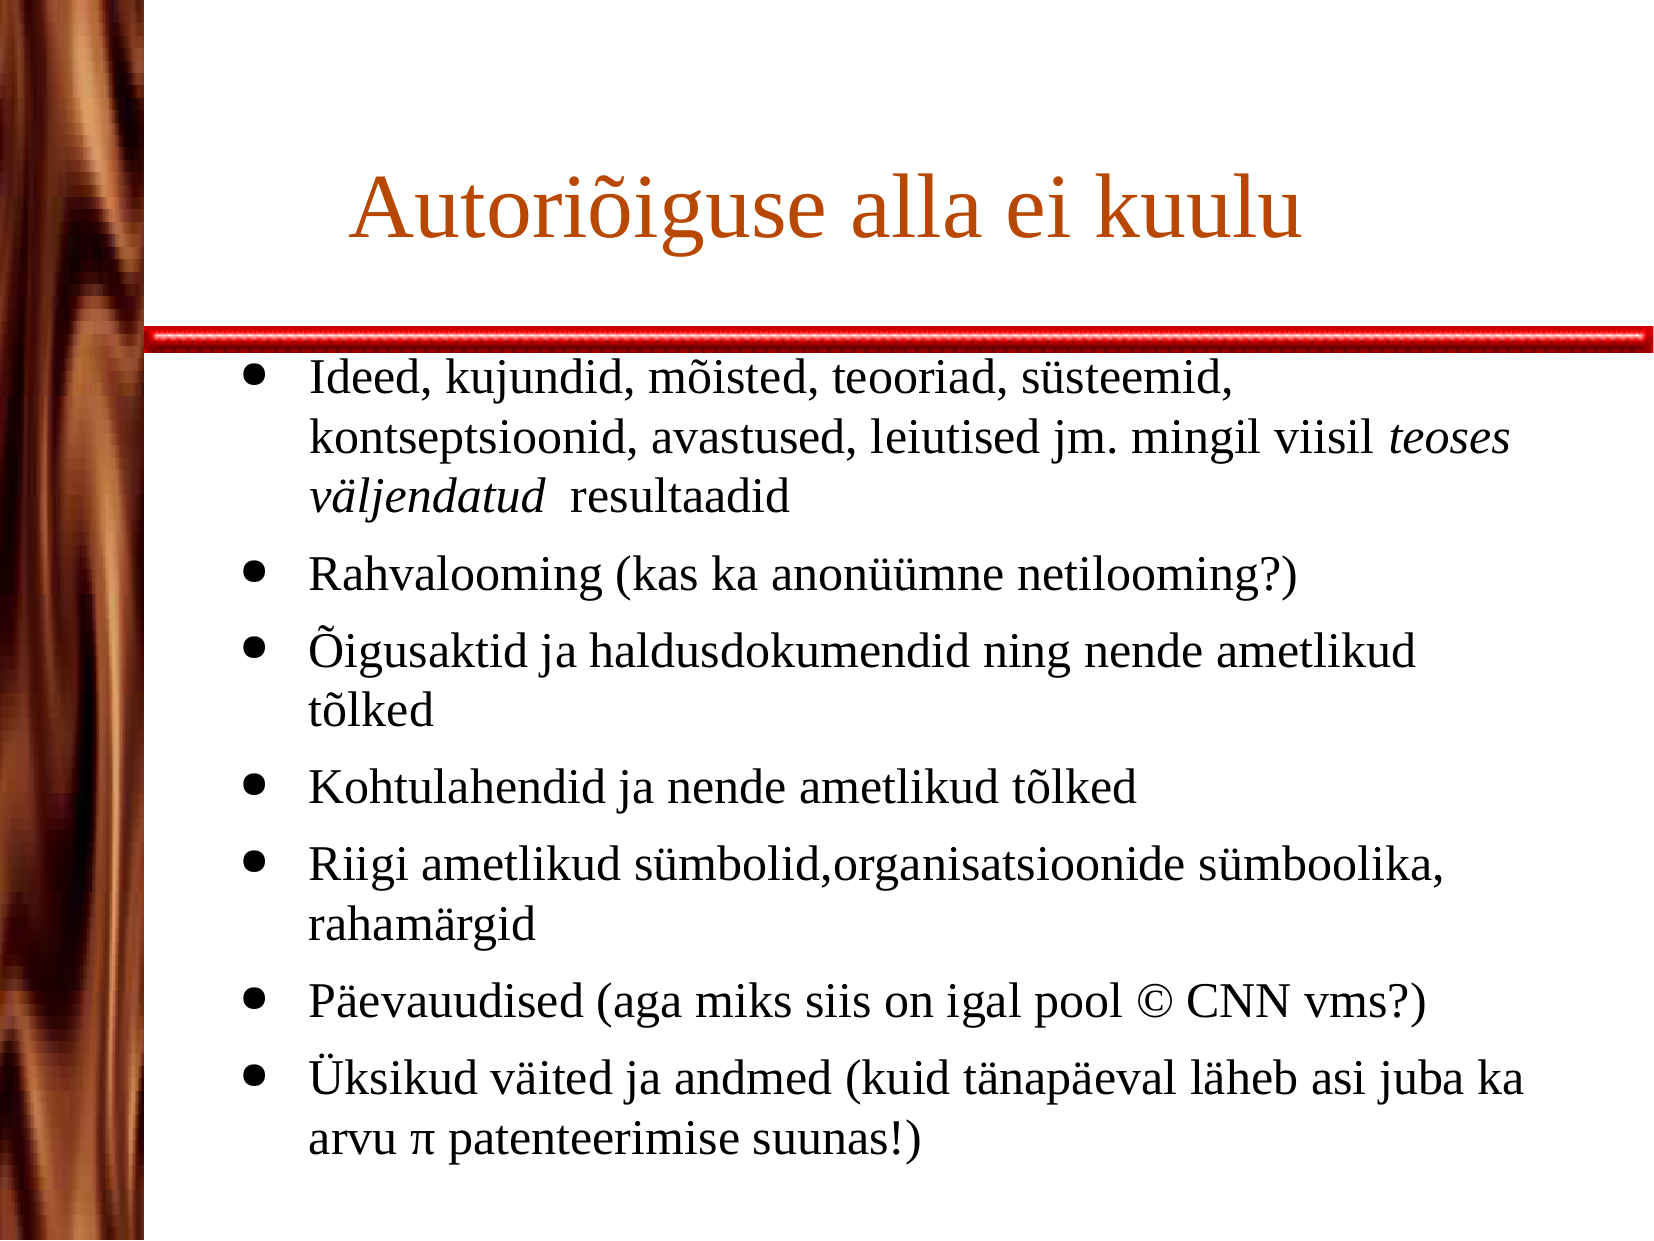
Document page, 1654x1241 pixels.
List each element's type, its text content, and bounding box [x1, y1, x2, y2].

title Autoriõiguse alla ei kuulu [121, 100, 1533, 312]
picture [0, 0, 1654, 1240]
list Ideed, kujundid, mõisted, teooriad, süsteemid, kontseptsioonid, avastused, leiutised jm. mingil viisil teoses väljendatud resultaadid Rahvalooming (kas ka anonüümne netilooming?) Õigusaktid ja haldusdokumendid ning nende ametlikud tõlked Kohtulahendid ja nende ametlikud tõlked Riigi ametlikud sümbolid,organisatsioonide sümboolika, rahamärgid Päevauudised (aga miks siis on igal pool © CNN vms?) Üksikud väited ja andmed (kuid tänapäeval läheb asi juba ka arvu π patenteerimise suunas!) [133, 344, 1545, 1168]
